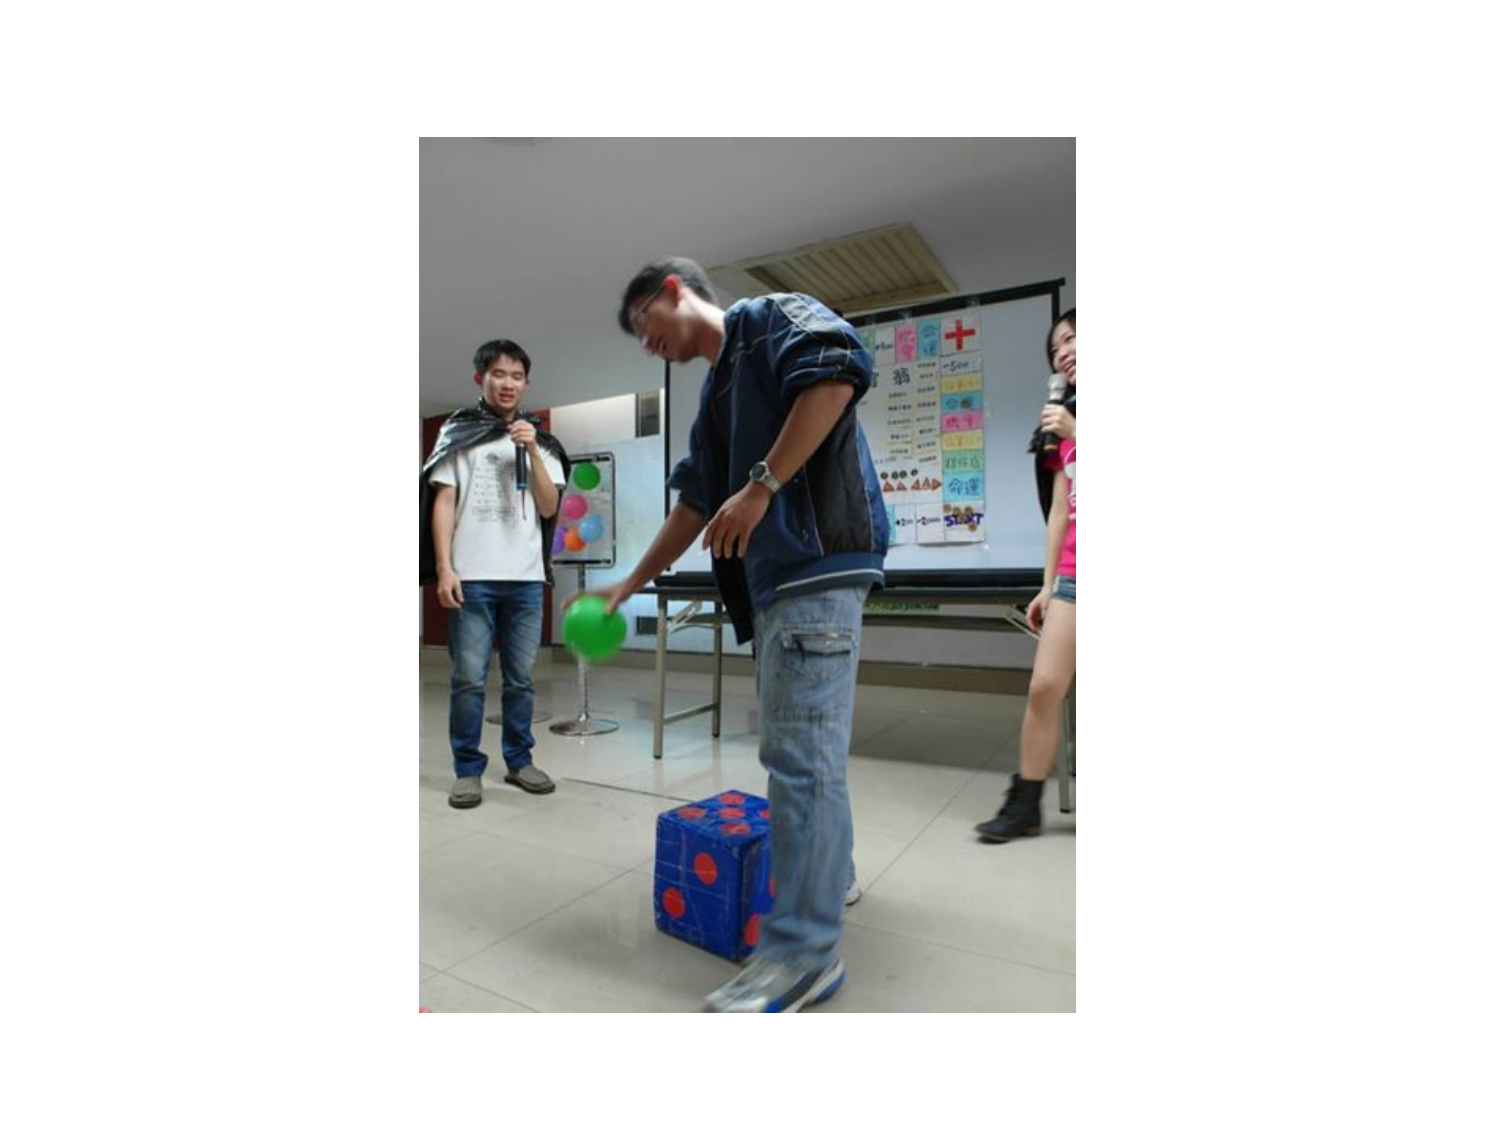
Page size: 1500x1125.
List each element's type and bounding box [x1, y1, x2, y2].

picture [419, 137, 1076, 1013]
